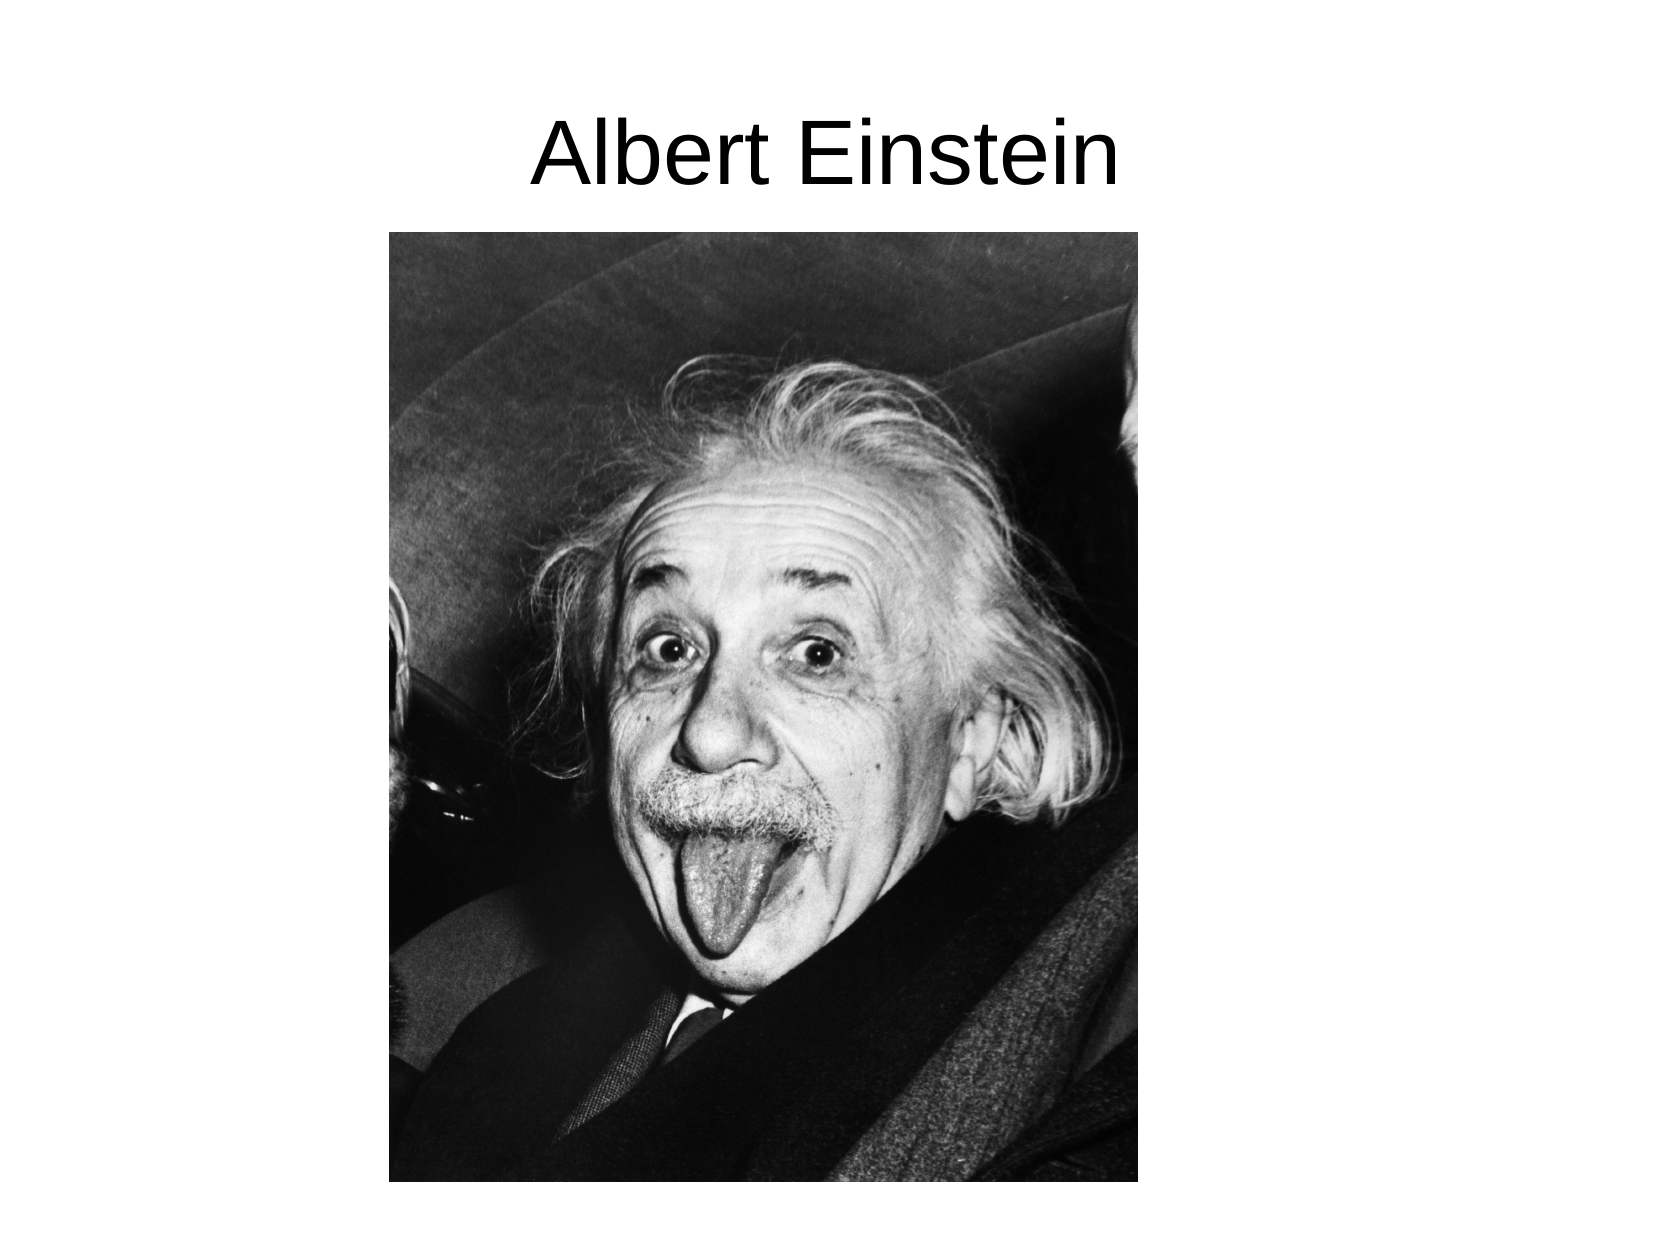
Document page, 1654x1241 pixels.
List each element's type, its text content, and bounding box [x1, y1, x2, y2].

title Albert Einstein [82, 49, 1571, 257]
picture [389, 232, 1138, 1182]
